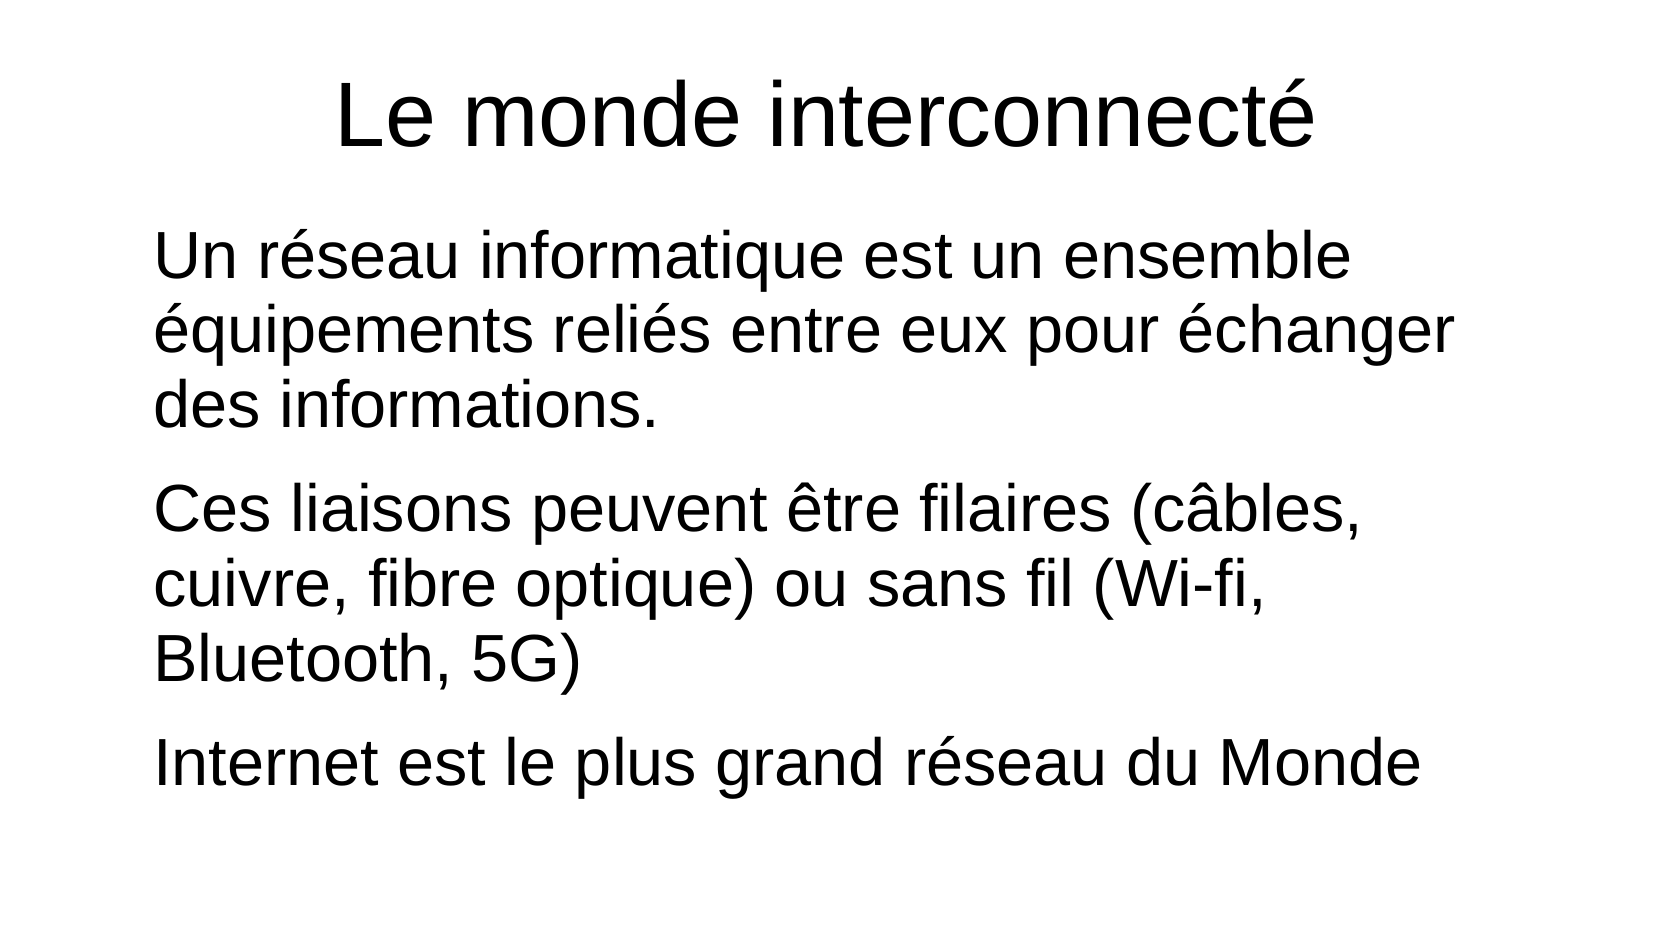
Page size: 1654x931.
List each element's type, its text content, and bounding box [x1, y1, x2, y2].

title Le monde interconnecté [82, 37, 1571, 193]
list Un réseau informatique est un ensemble équipements reliés entre eux pour échanger des informations. Ces liaisons peuvent être filaires (câbles, cuivre, fibre optique) ou sans fil (Wi-fi, Bluetooth, 5G) Internet est le plus grand réseau du Monde [82, 217, 1571, 758]
